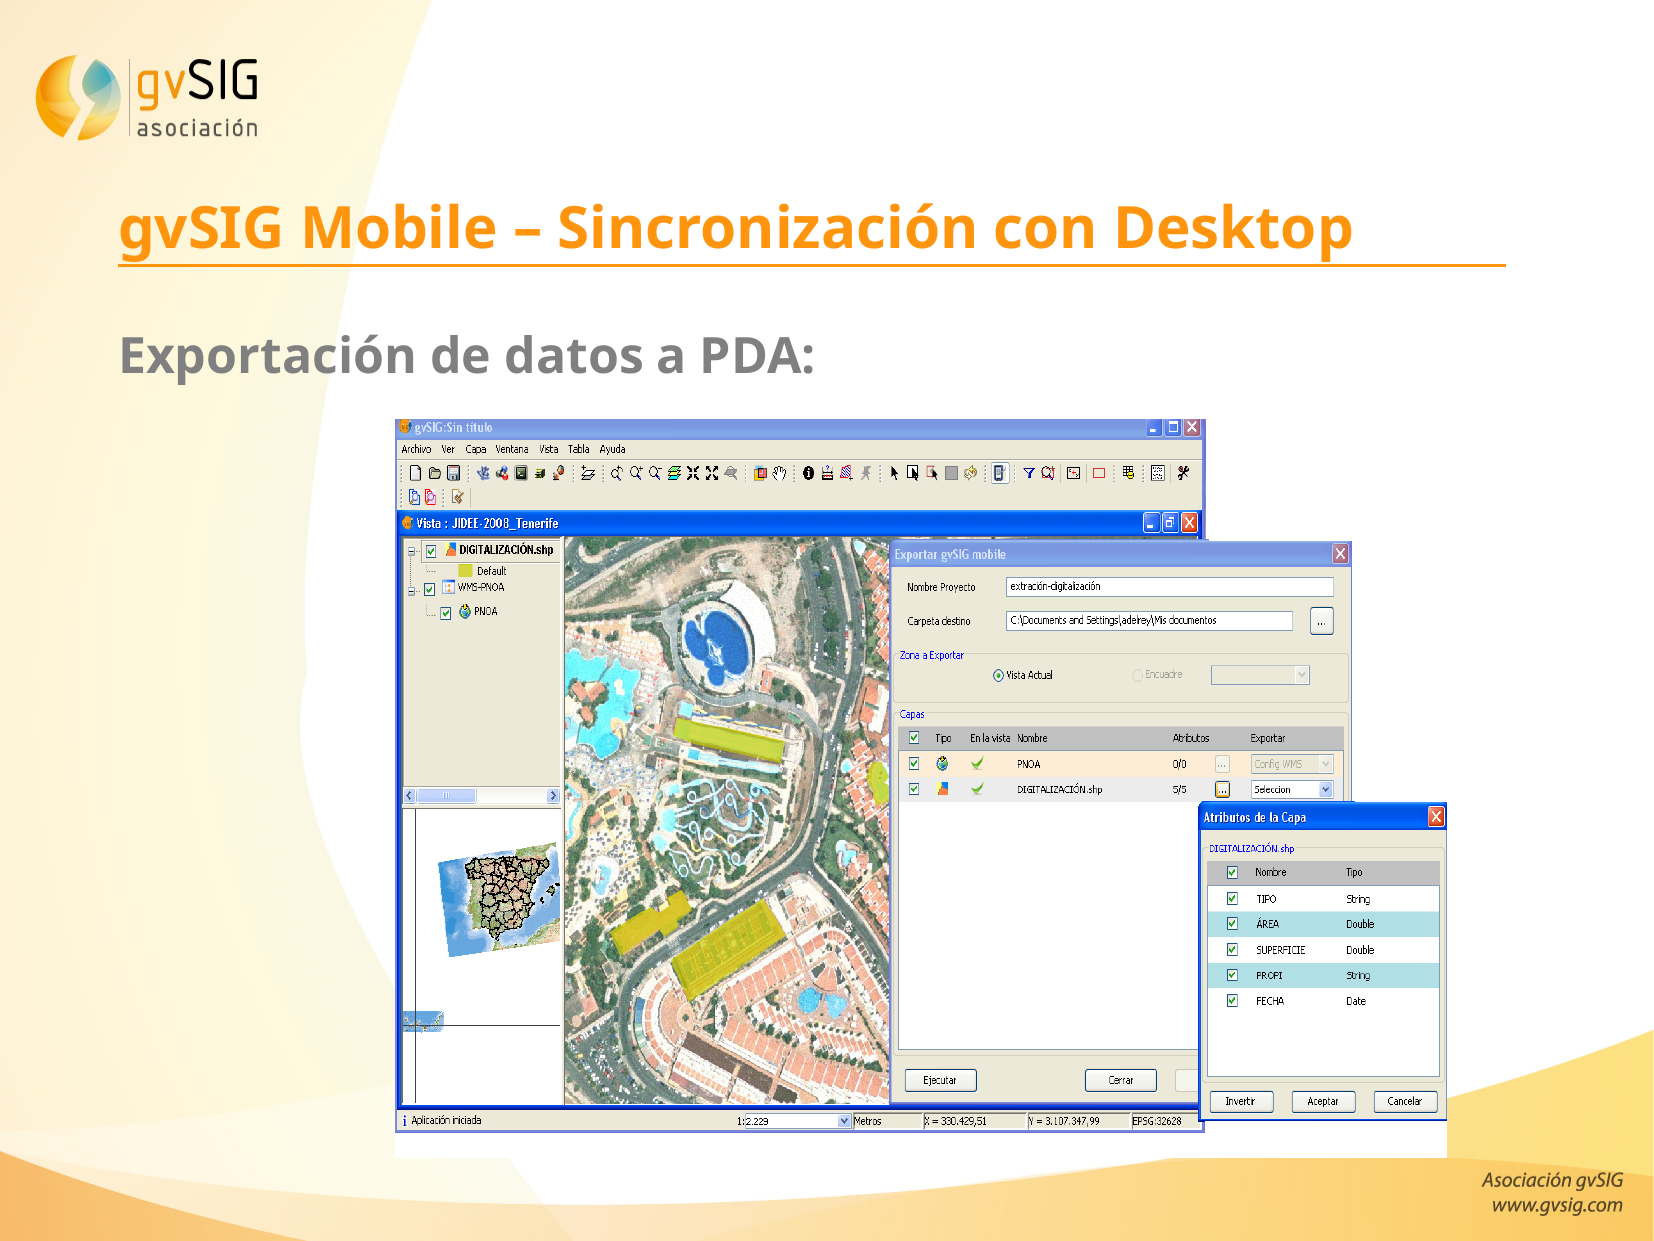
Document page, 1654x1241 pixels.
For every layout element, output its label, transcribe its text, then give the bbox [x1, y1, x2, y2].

title Exportación de datos a PDA: [118, 295, 1536, 414]
picture [0, 0, 1654, 1241]
title gvSIG Mobile – Sincronización con Desktop [118, 177, 1607, 276]
